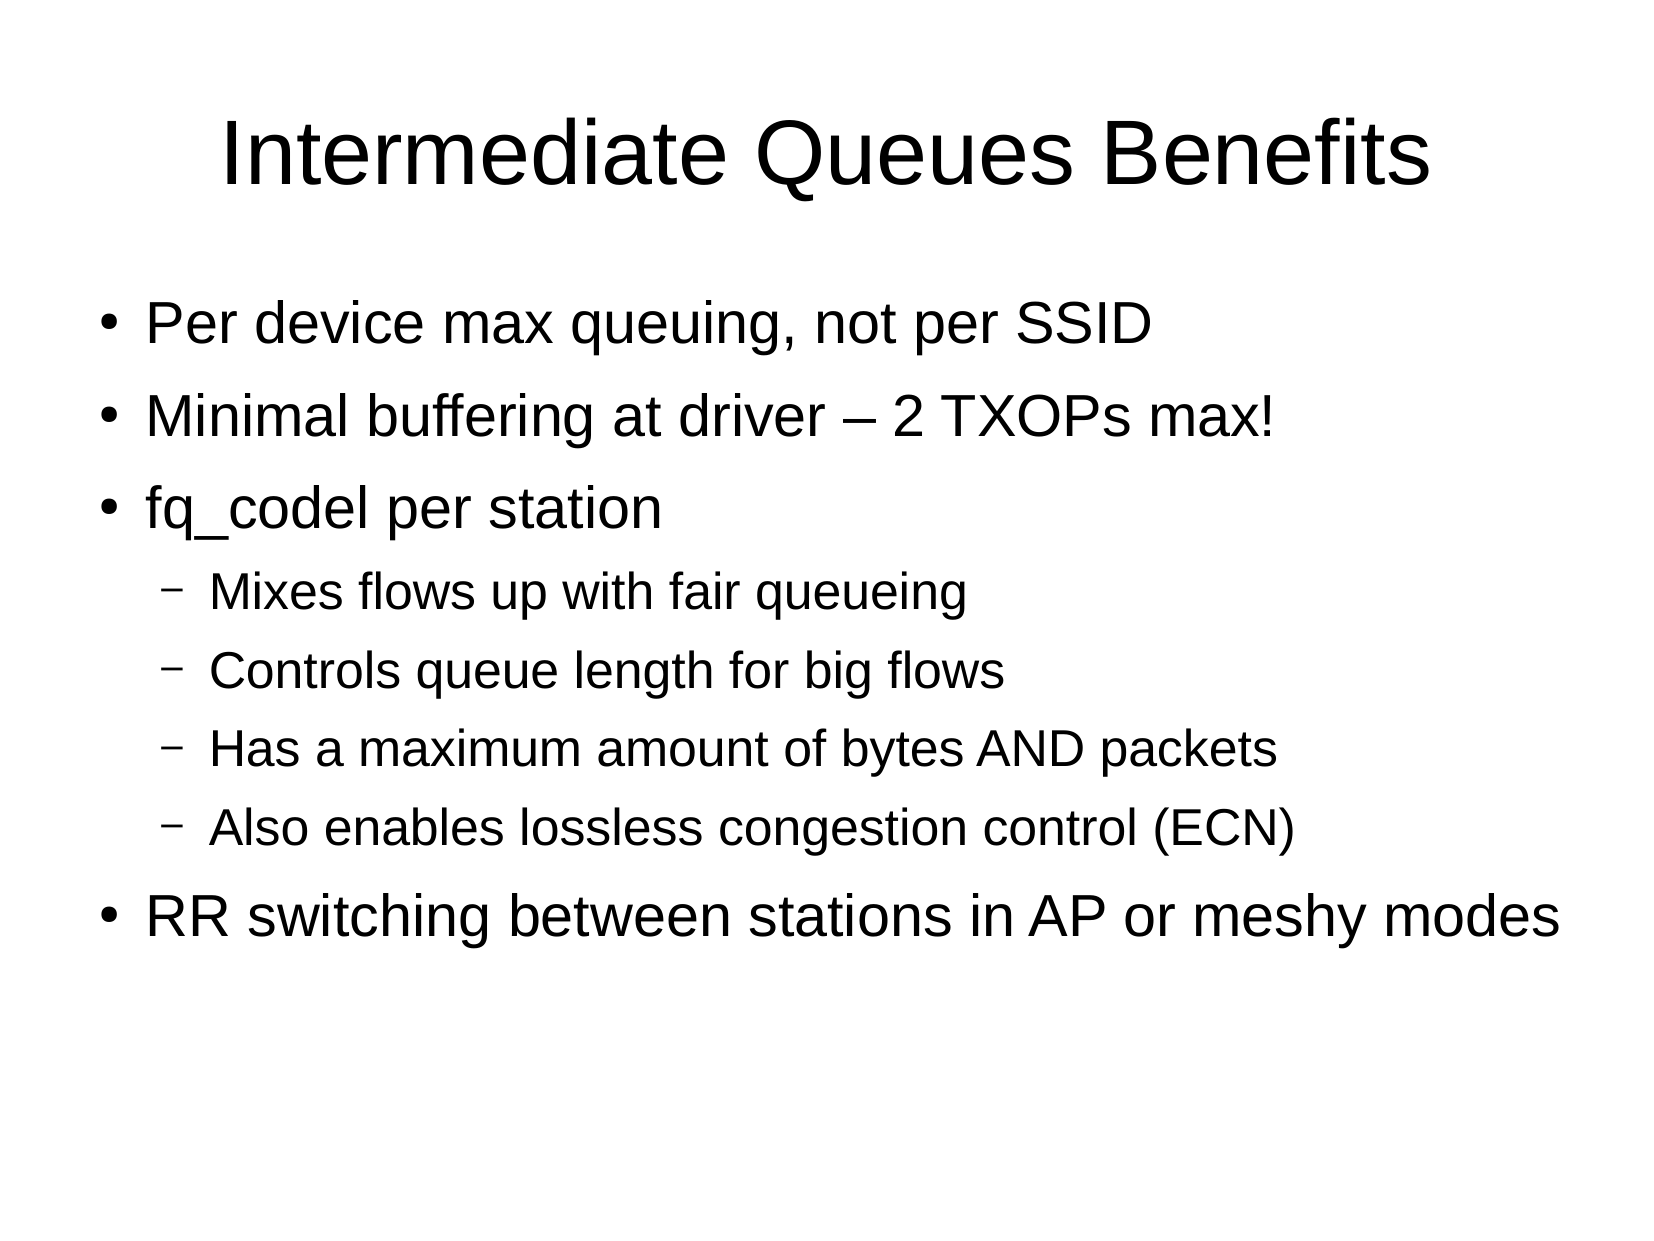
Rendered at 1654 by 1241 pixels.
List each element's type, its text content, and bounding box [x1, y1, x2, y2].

list Per device max queuing, not per SSID Minimal buffering at driver – 2 TXOPs max! fq_codel per station Mixes flows up with fair queueing Controls queue length for big flows Has a maximum amount of bytes AND packets Also enables lossless congestion control (ECN) RR switching between stations in AP or meshy modes [82, 290, 1571, 1010]
title Intermediate Queues Benefits [82, 49, 1571, 257]
